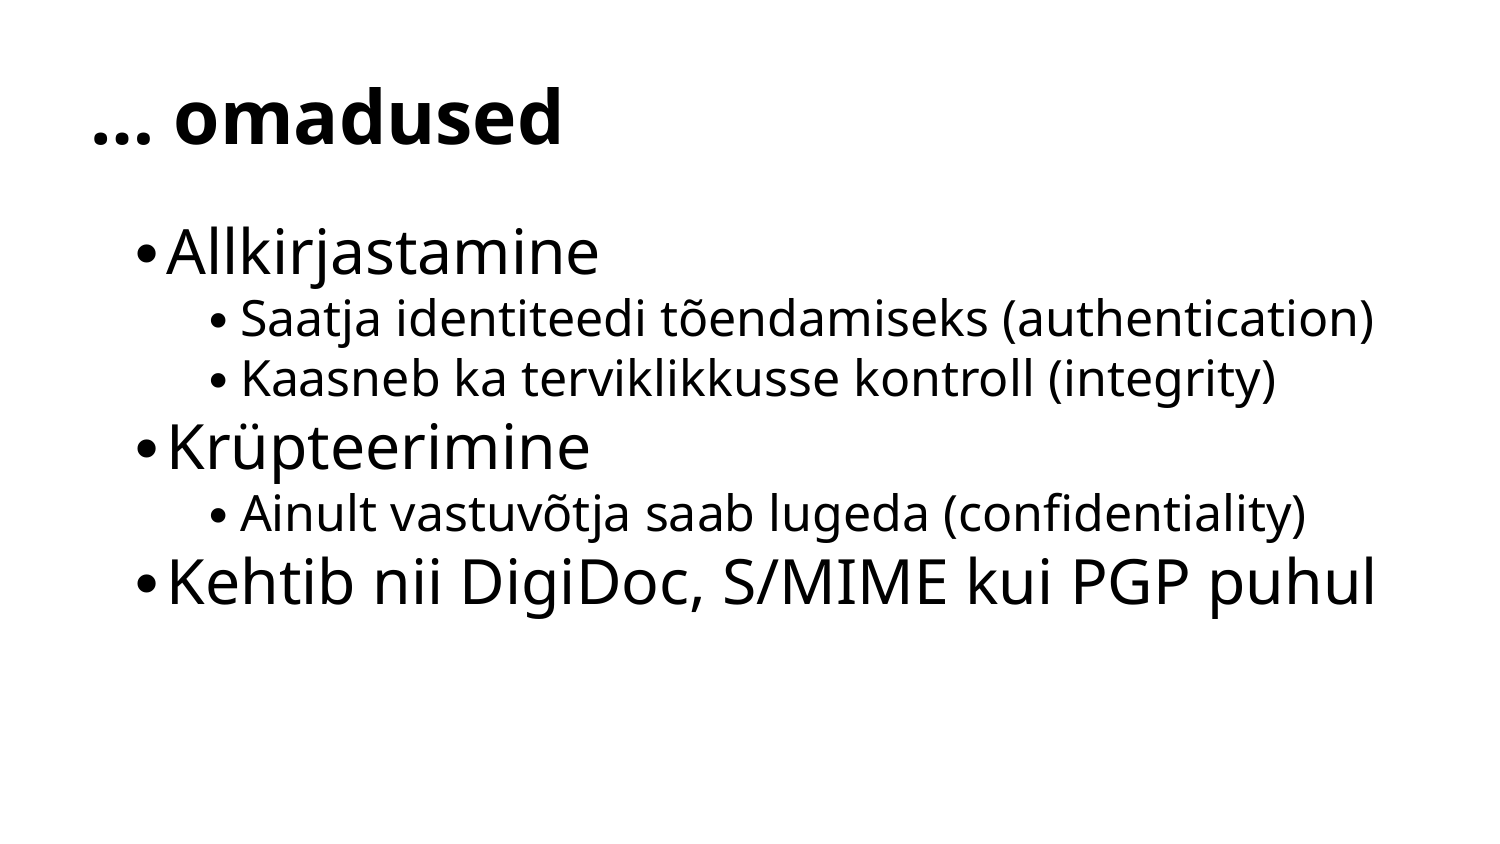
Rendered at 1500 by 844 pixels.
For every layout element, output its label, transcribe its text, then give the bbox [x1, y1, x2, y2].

title … omadused [75, 33, 1425, 175]
list Allkirjastamine Saatja identiteedi tõendamiseks (authentication) Kaasneb ka terviklikkusse kontroll (integrity) Krüpteerimine Ainult vastuvõtja saab lugeda (confidentiality) Kehtib nii DigiDoc, S/MIME kui PGP puhul [75, 196, 1425, 808]
